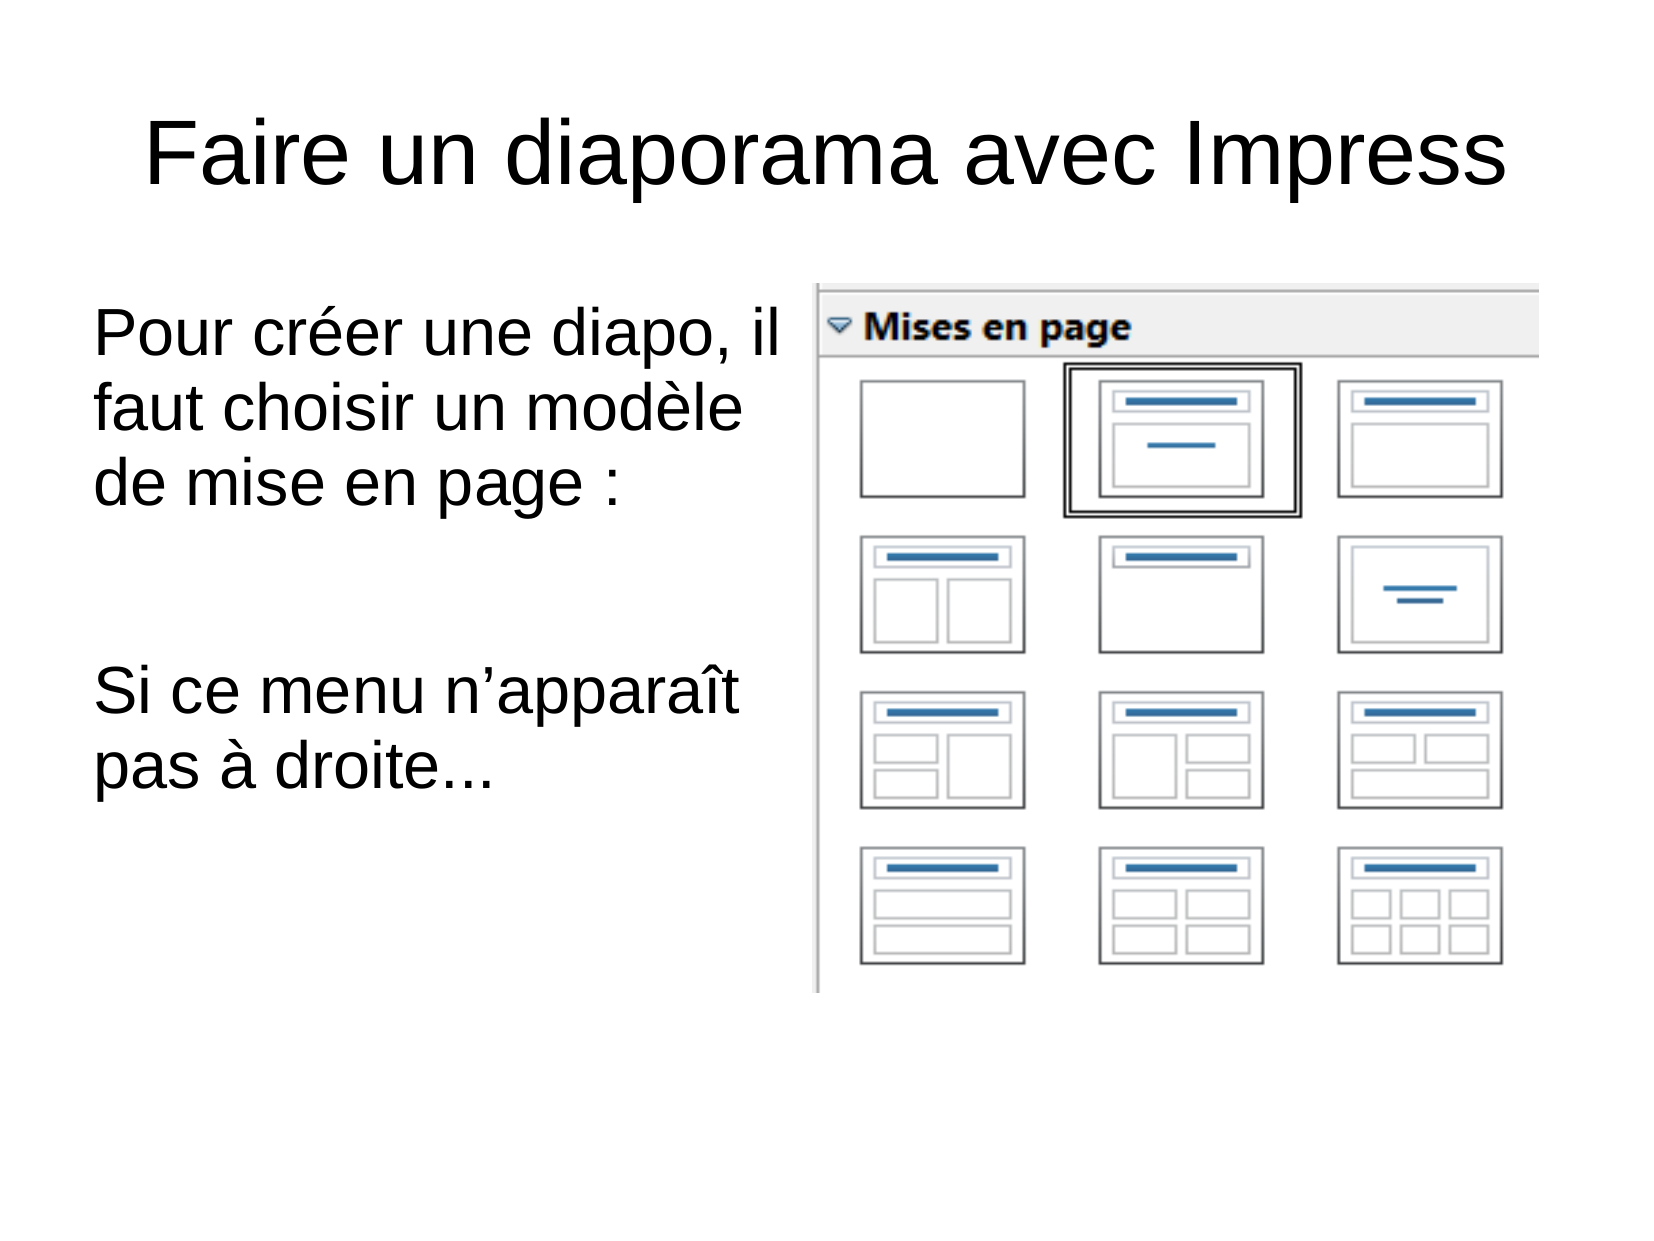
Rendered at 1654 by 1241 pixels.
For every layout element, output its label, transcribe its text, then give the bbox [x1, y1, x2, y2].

list Pour créer une diapo, il faut choisir un modèle de mise en page : Si ce menu n’apparaît pas à droite... [93, 295, 804, 1015]
title Faire un diaporama avec Impress [82, 49, 1571, 257]
picture [812, 283, 1539, 993]
